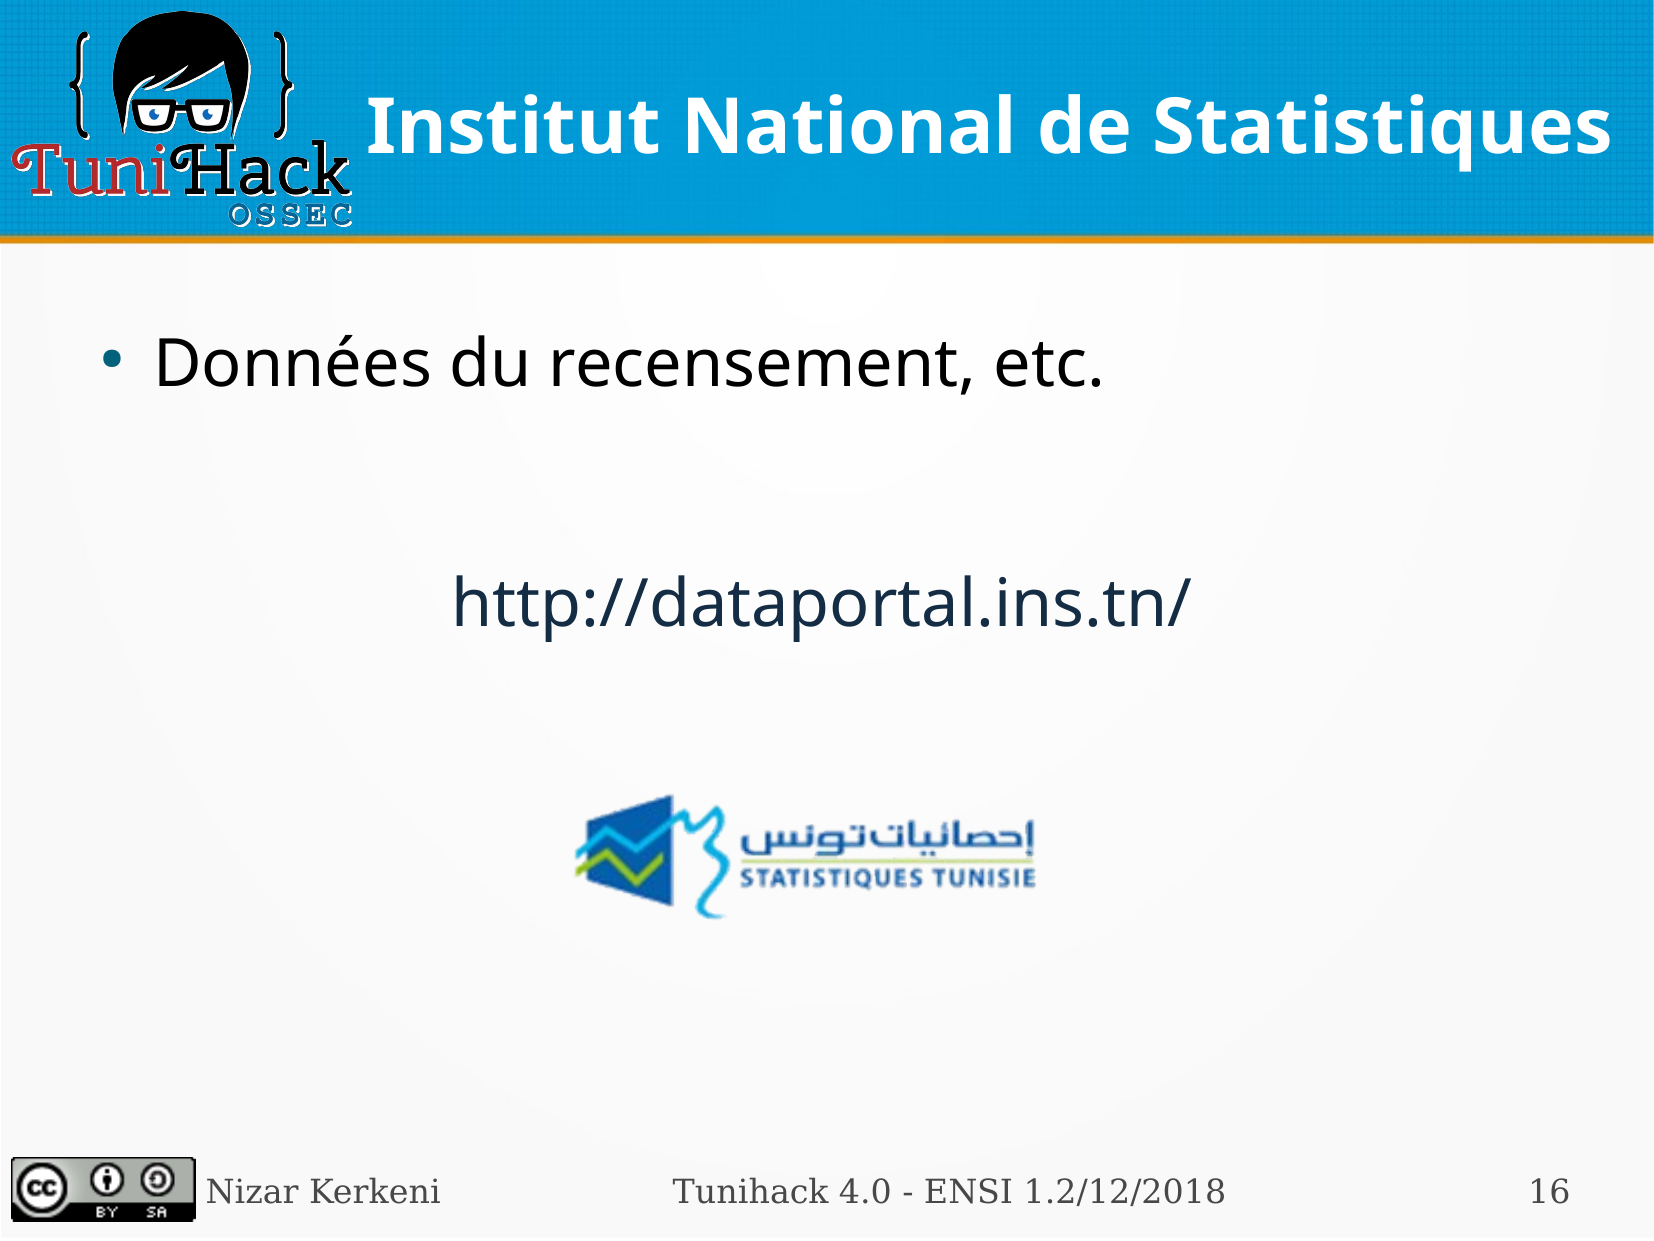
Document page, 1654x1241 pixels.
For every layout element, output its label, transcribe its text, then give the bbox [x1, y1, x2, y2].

picture [12, 144, 61, 195]
picture [156, 144, 164, 153]
picture [171, 144, 236, 195]
title Institut National de Statistiques [366, 19, 1619, 227]
picture [266, 219, 274, 225]
picture [70, 32, 89, 139]
picture [335, 207, 342, 216]
picture [313, 140, 350, 196]
picture [233, 207, 243, 216]
picture [113, 12, 250, 135]
picture [312, 206, 319, 212]
picture [240, 157, 276, 196]
picture [0, 233, 1654, 1241]
picture [279, 157, 310, 196]
picture [243, 212, 250, 225]
list Données du recensement, etc. http://dataportal.ins.tn/ [82, 315, 1563, 1146]
picture [274, 32, 294, 139]
picture [63, 158, 170, 196]
